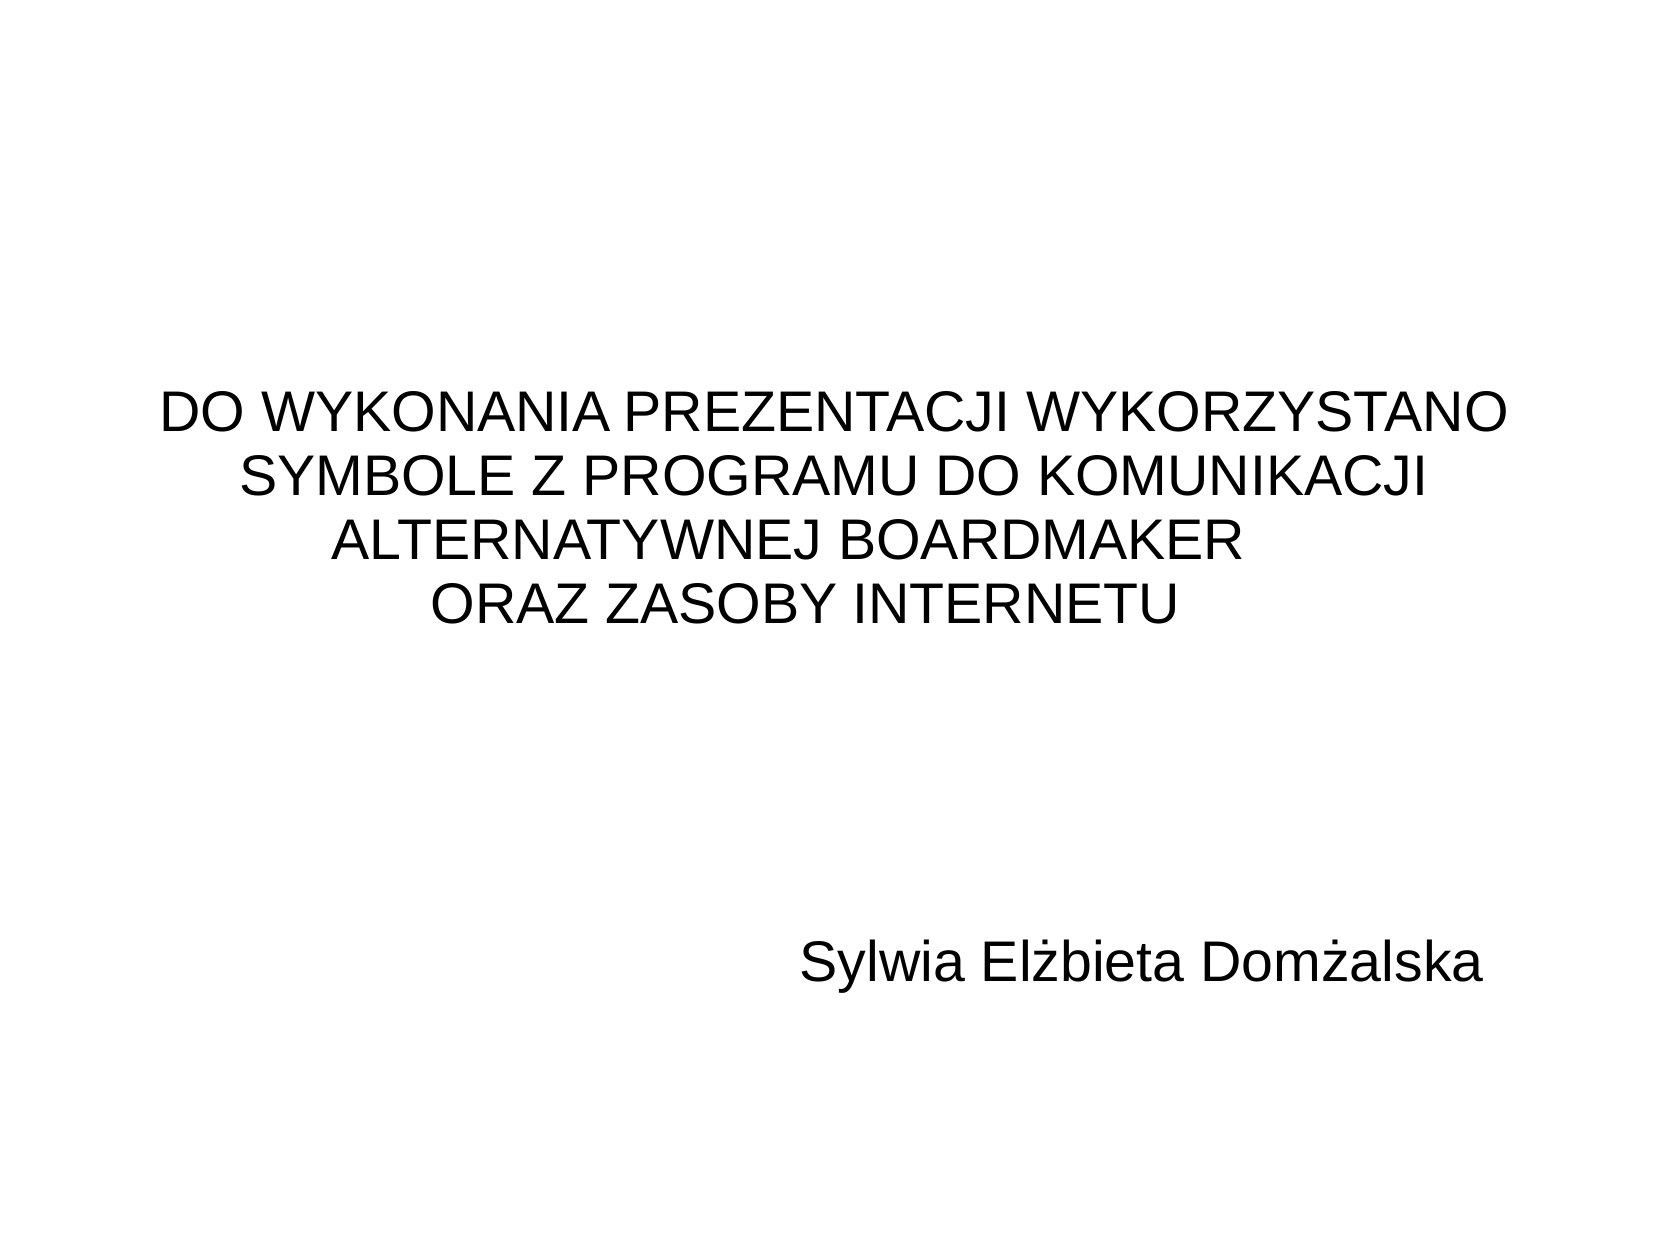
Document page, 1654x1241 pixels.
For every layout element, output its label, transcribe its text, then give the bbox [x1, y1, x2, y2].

list DO WYKONANIA PREZENTACJI WYKORZYSTANO SYMBOLE Z PROGRAMU DO KOMUNIKACJI ALTERNATYWNEJ BOARDMAKER ORAZ ZASOBY INTERNETU Sylwia Elżbieta Domżalska [82, 290, 1571, 1010]
